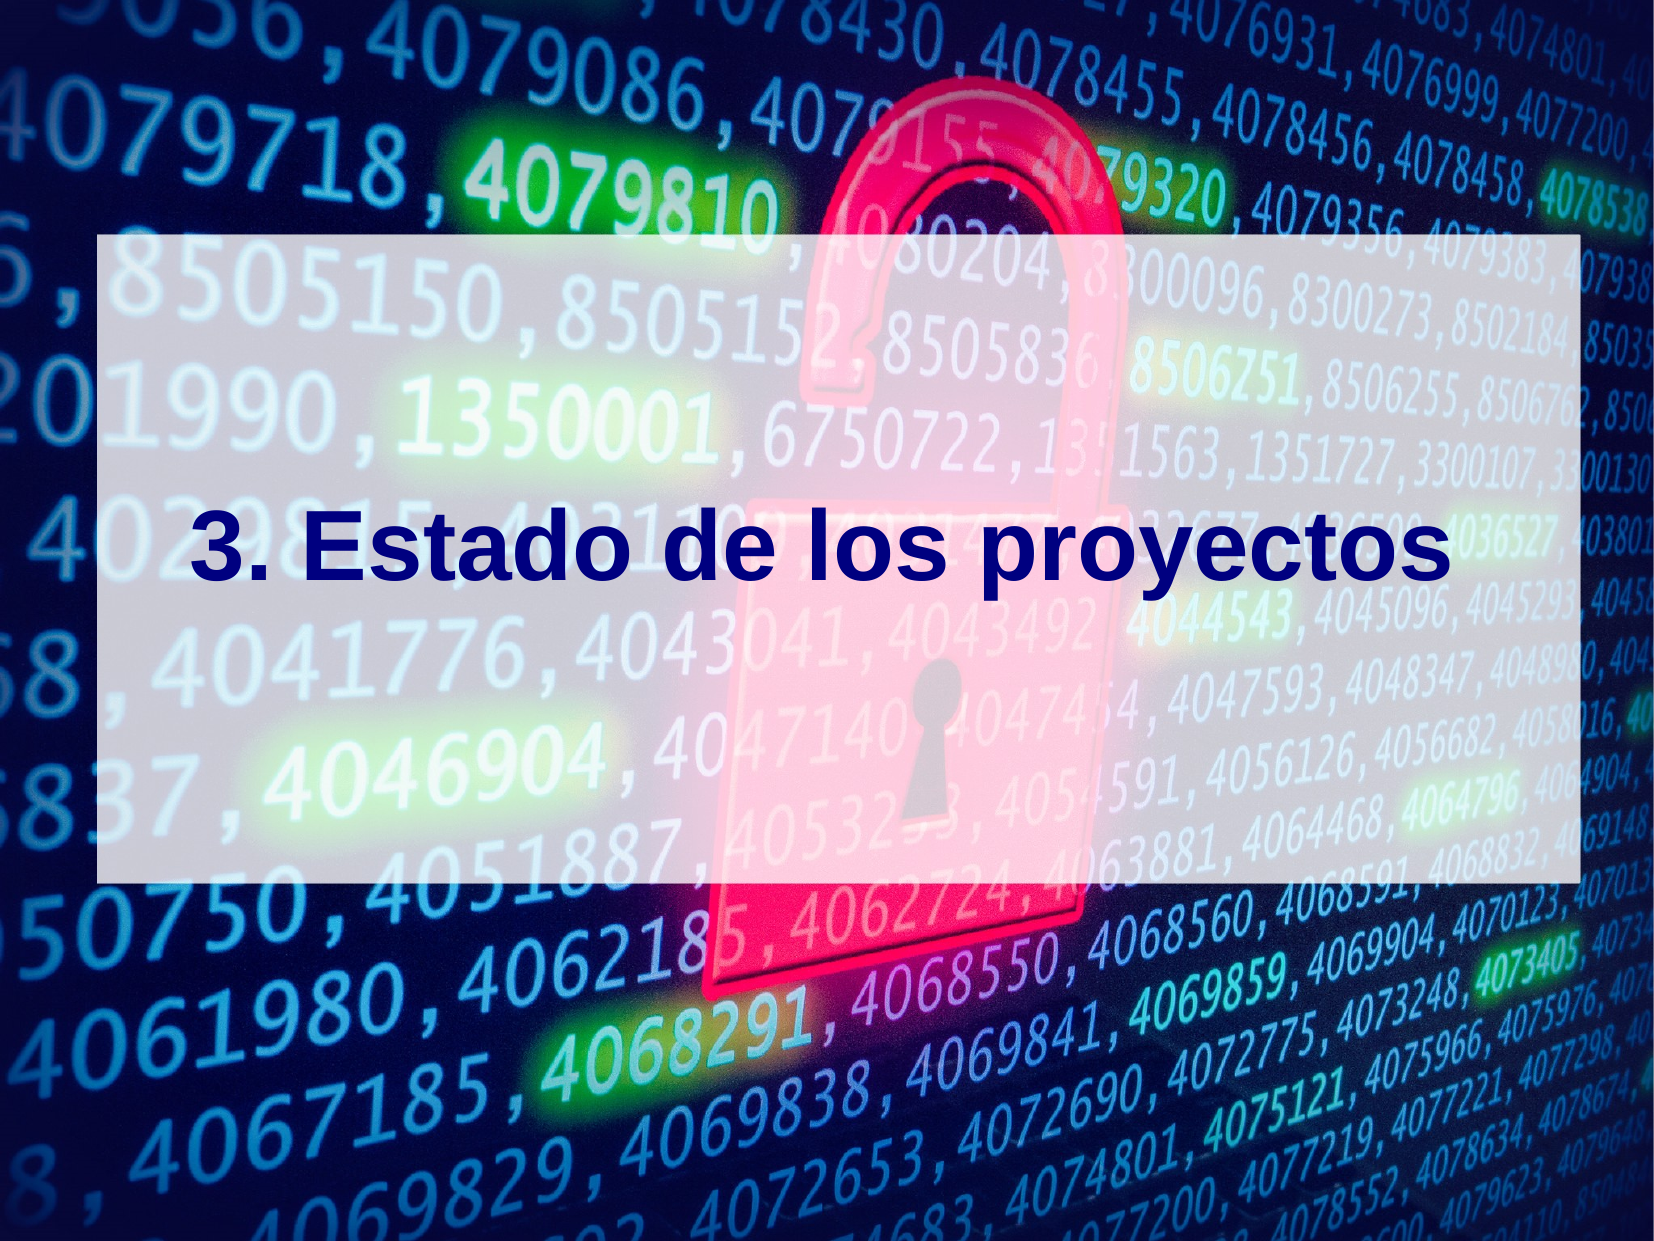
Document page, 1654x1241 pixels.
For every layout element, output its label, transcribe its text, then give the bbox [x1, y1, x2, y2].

picture [0, 0, 1654, 1241]
picture [1645, 703, 1654, 721]
text_box 3. Estado de los proyectos [175, 482, 1479, 758]
